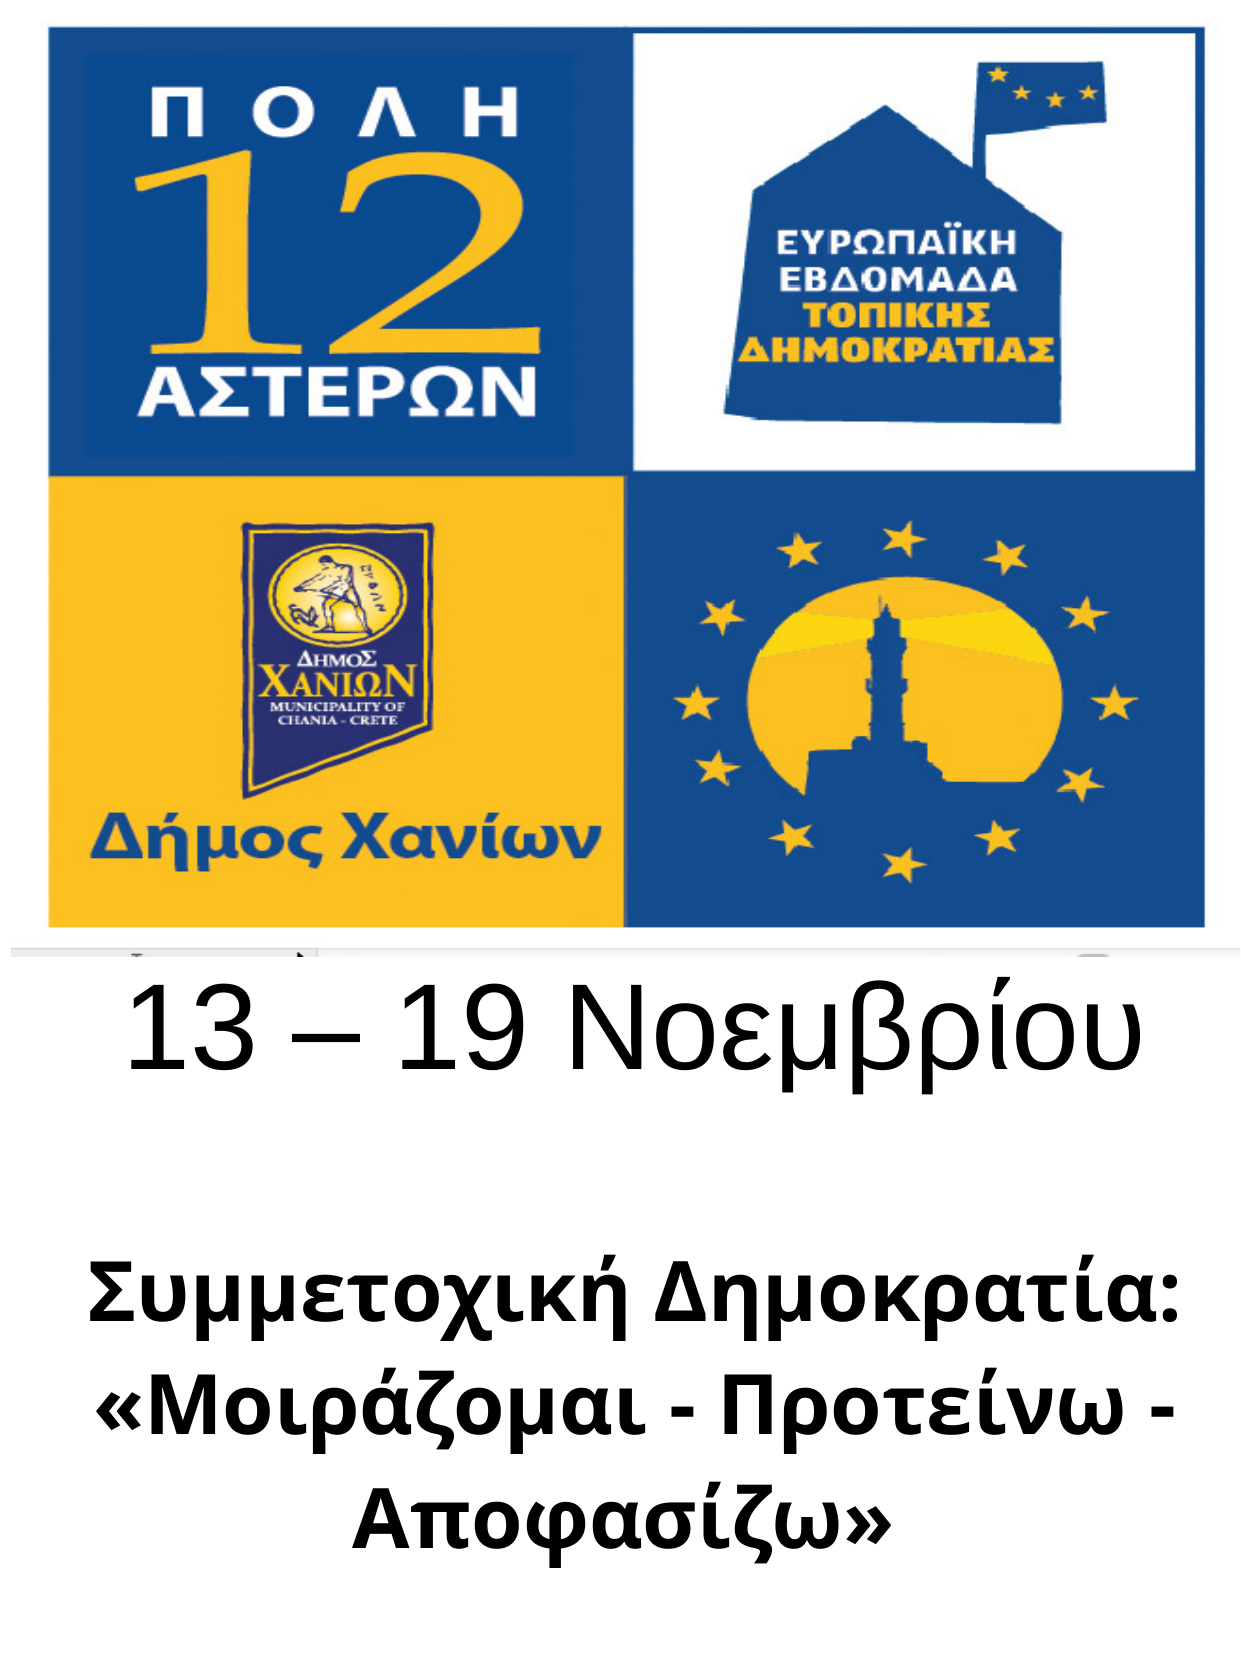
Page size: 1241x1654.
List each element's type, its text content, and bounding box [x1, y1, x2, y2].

title 13 – 19 Νοεμβρίου Συμμετοχική Δημοκρατία: «Μοιράζομαι - Προτείνω - Αποφασίζω» [76, 957, 1193, 1654]
picture [11, 10, 1241, 957]
